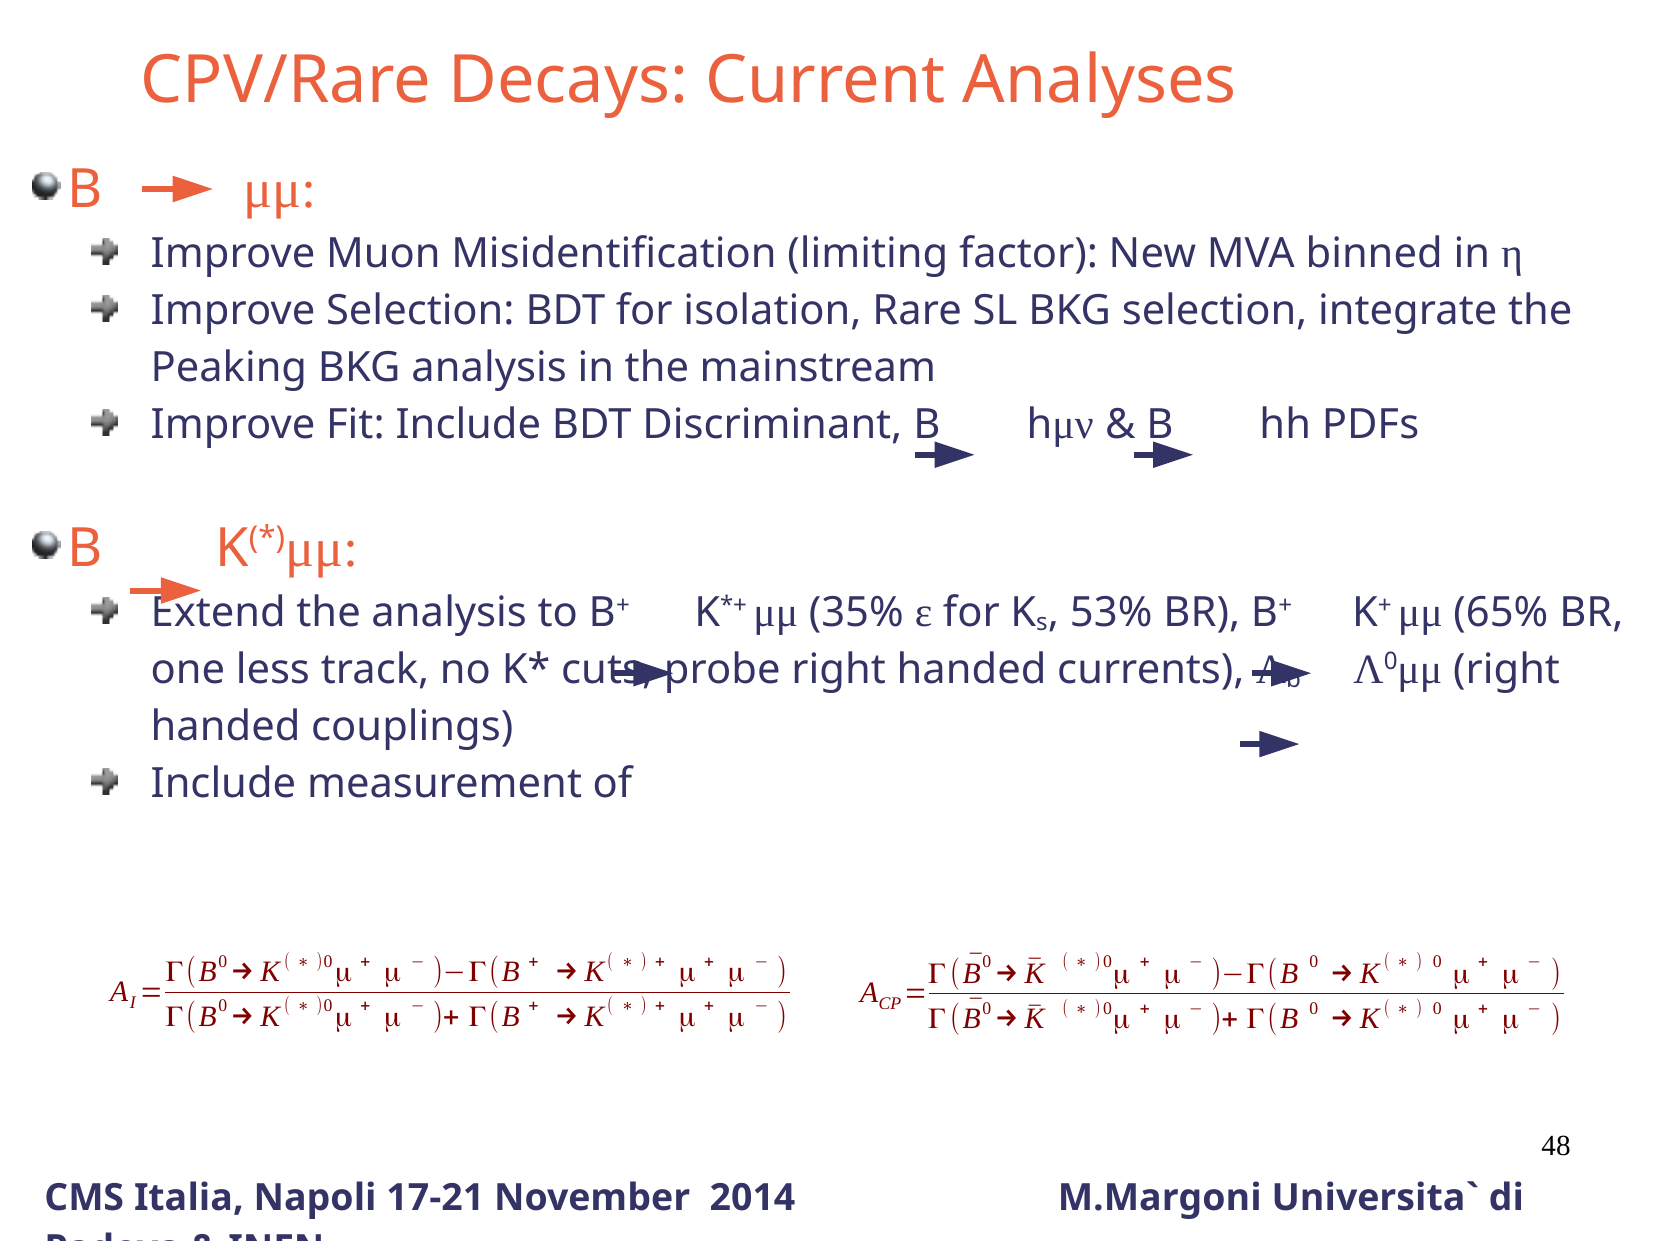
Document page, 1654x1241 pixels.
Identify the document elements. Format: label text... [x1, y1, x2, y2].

text_box CMS Italia, Napoli 17-21 November 2014 M.Margoni Universita` di Padova & INFN [29, 1163, 1625, 1237]
text_box CPV/Rare Decays: Current Analyses [17, 23, 1654, 141]
chart [850, 951, 1573, 1037]
text_box B μμ: Improve Muon Misidentification (limiting factor): New MVA binned in η Improve Selection: BDT for isolation, Rare SL BKG selection, integrate the Peaking BKG analysis in the mainstream Improve Fit: Include BDT Discriminant, B hμν & B hh PDFs B K(*)μμ: Extend the analysis to B+ K*+ μμ (35% ε for Ks, 53% BR), B+ K+ μμ (65% BR, one less track, no K* cuts, probe right handed currents), Λb Λ0μμ (right handed couplings) Include measurement of [17, 141, 1654, 987]
chart [100, 950, 799, 1035]
